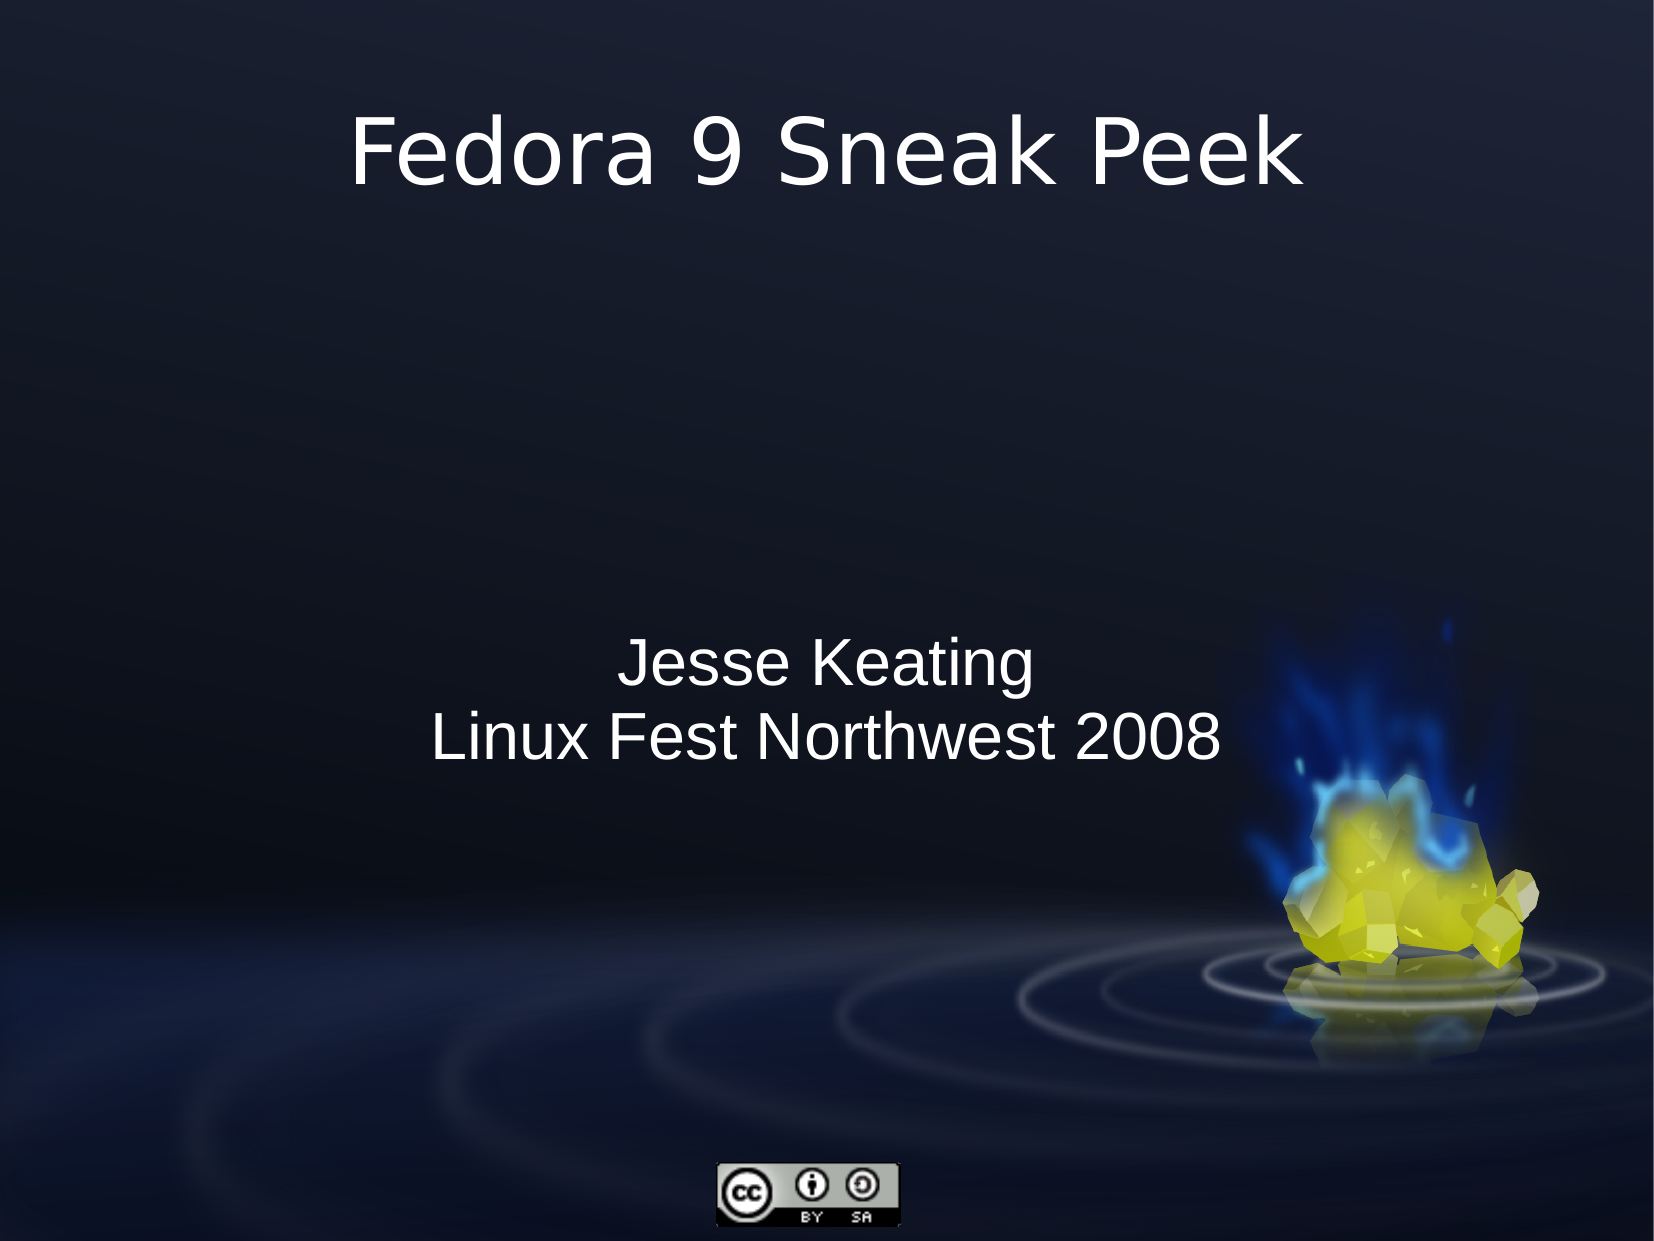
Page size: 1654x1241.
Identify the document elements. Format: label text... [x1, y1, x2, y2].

title Fedora 9 Sneak Peek [82, 49, 1571, 257]
picture [0, 0, 1654, 1241]
subtitle Jesse Keating Linux Fest Northwest 2008 [82, 290, 1571, 1109]
